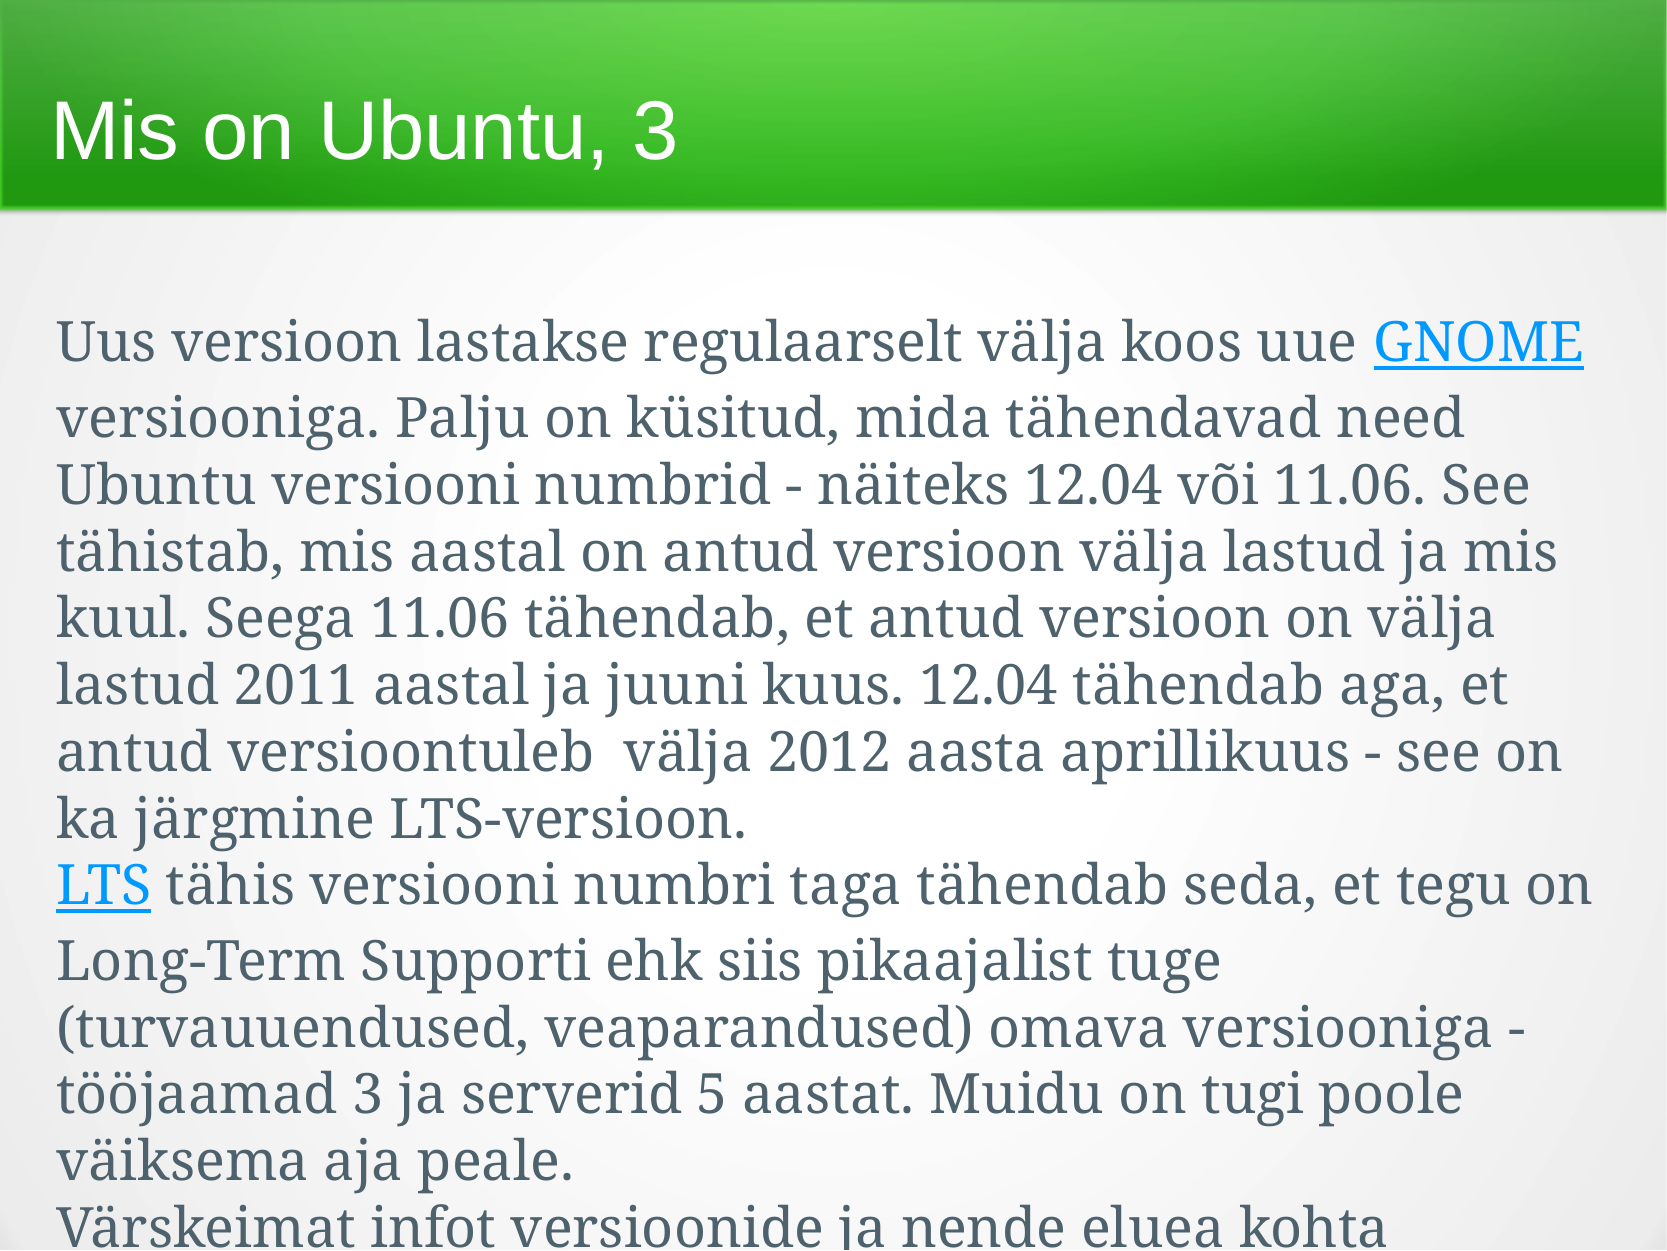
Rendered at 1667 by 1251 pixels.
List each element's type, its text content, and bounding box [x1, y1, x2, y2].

list Uus versioon lastakse regulaarselt välja koos uue GNOME versiooniga. Palju on küsitud, mida tähendavad need Ubuntu versiooni numbrid - näiteks 12.04 või 11.06. See tähistab, mis aastal on antud versioon välja lastud ja mis kuul. Seega 11.06 tähendab, et antud versioon on välja lastud 2011 aastal ja juuni kuus. 12.04 tähendab aga, et antud versioontuleb välja 2012 aasta aprillikuus - see on ka järgmine LTS-versioon. LTS tähis versiooni numbri taga tähendab seda, et tegu on Long-Term Supporti ehk siis pikaajalist tuge (turvauuendused, veaparandused) omava versiooniga - tööjaamad 3 ja serverid 5 aastat. Muidu on tugi poole väiksema aja peale. Värskeimat infot versioonide ja nende eluea kohta leiab siit. Eesti keeles leiab versioonide infot siit. [50, 300, 1630, 1213]
picture [0, 0, 1667, 1250]
title Mis on Ubuntu, 3 [50, 84, 1630, 178]
